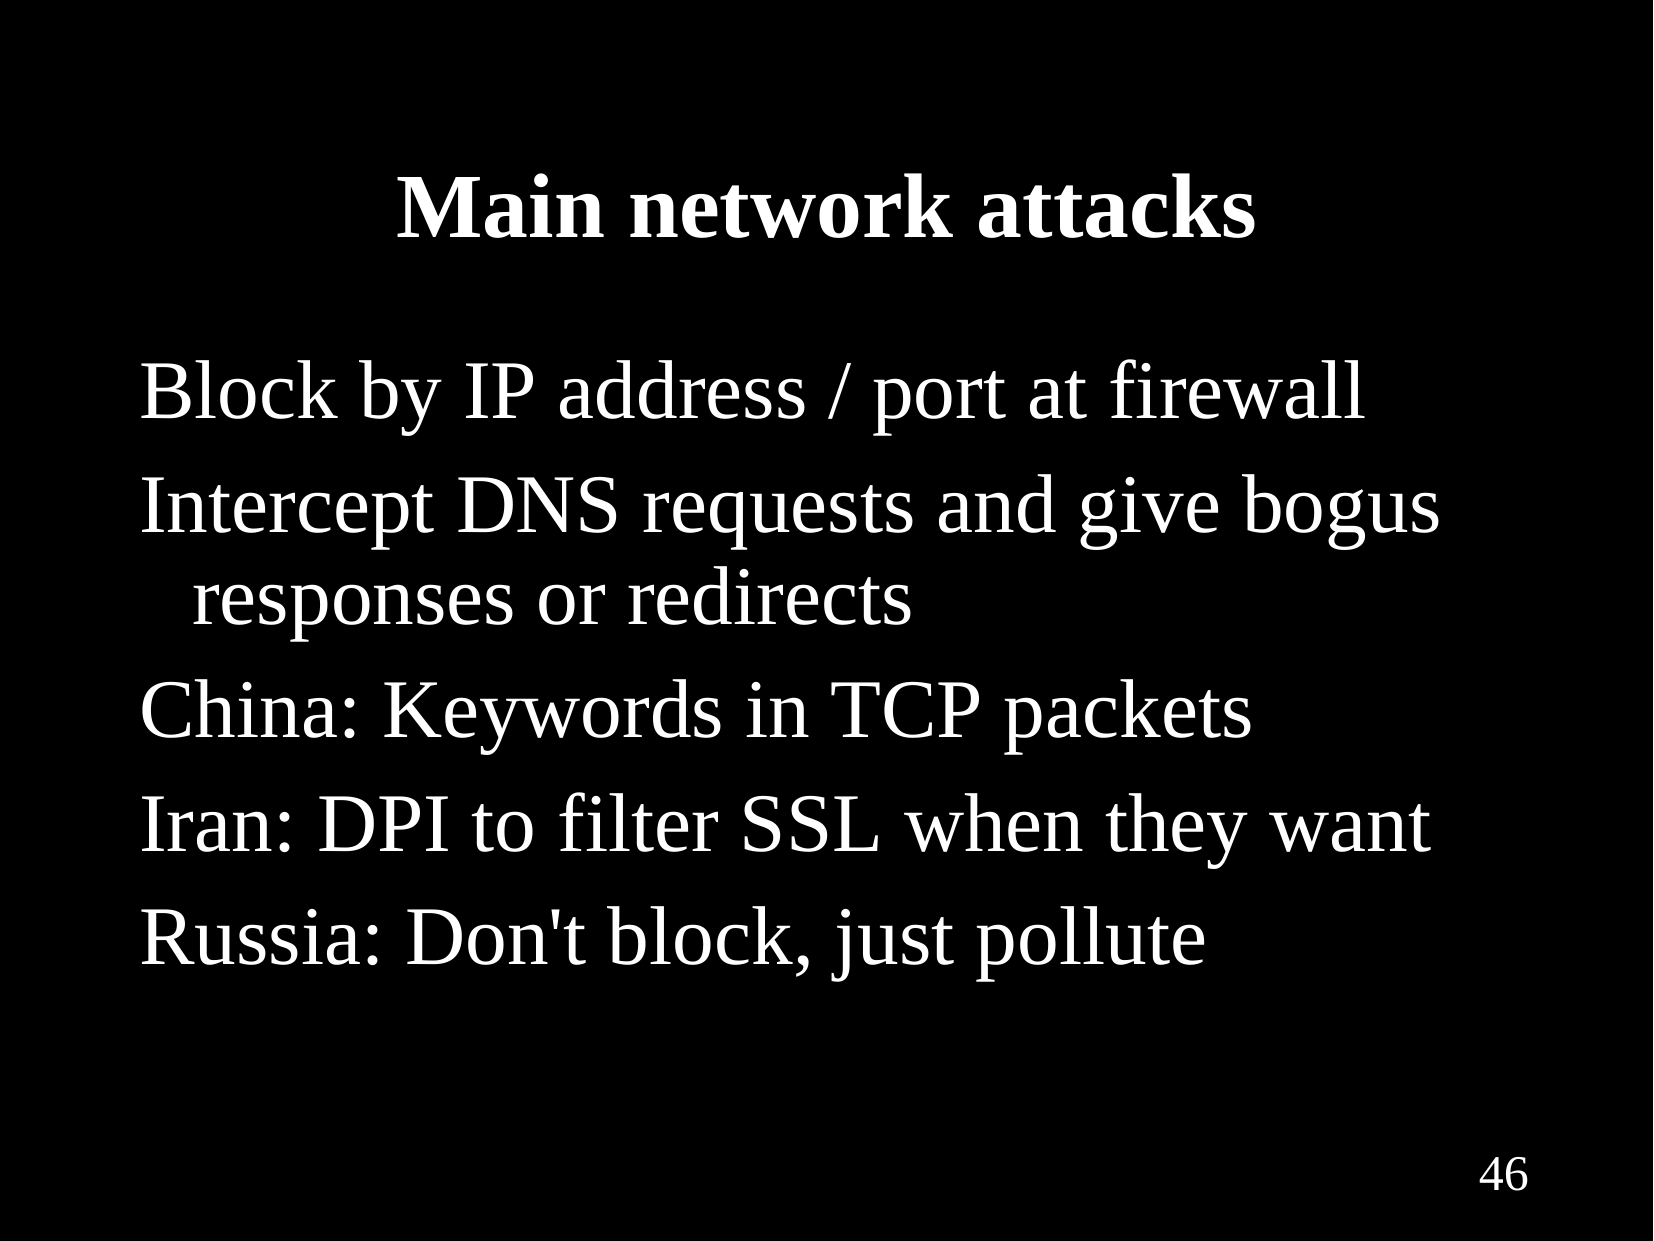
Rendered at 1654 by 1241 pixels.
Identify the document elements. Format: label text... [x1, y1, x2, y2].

title Main network attacks [121, 95, 1534, 318]
list Block by IP address / port at firewall Intercept DNS requests and give bogus responses or redirects China: Keywords in TCP packets Iran: DPI to filter SSL when they want Russia: Don't block, just pollute [121, 344, 1534, 1157]
